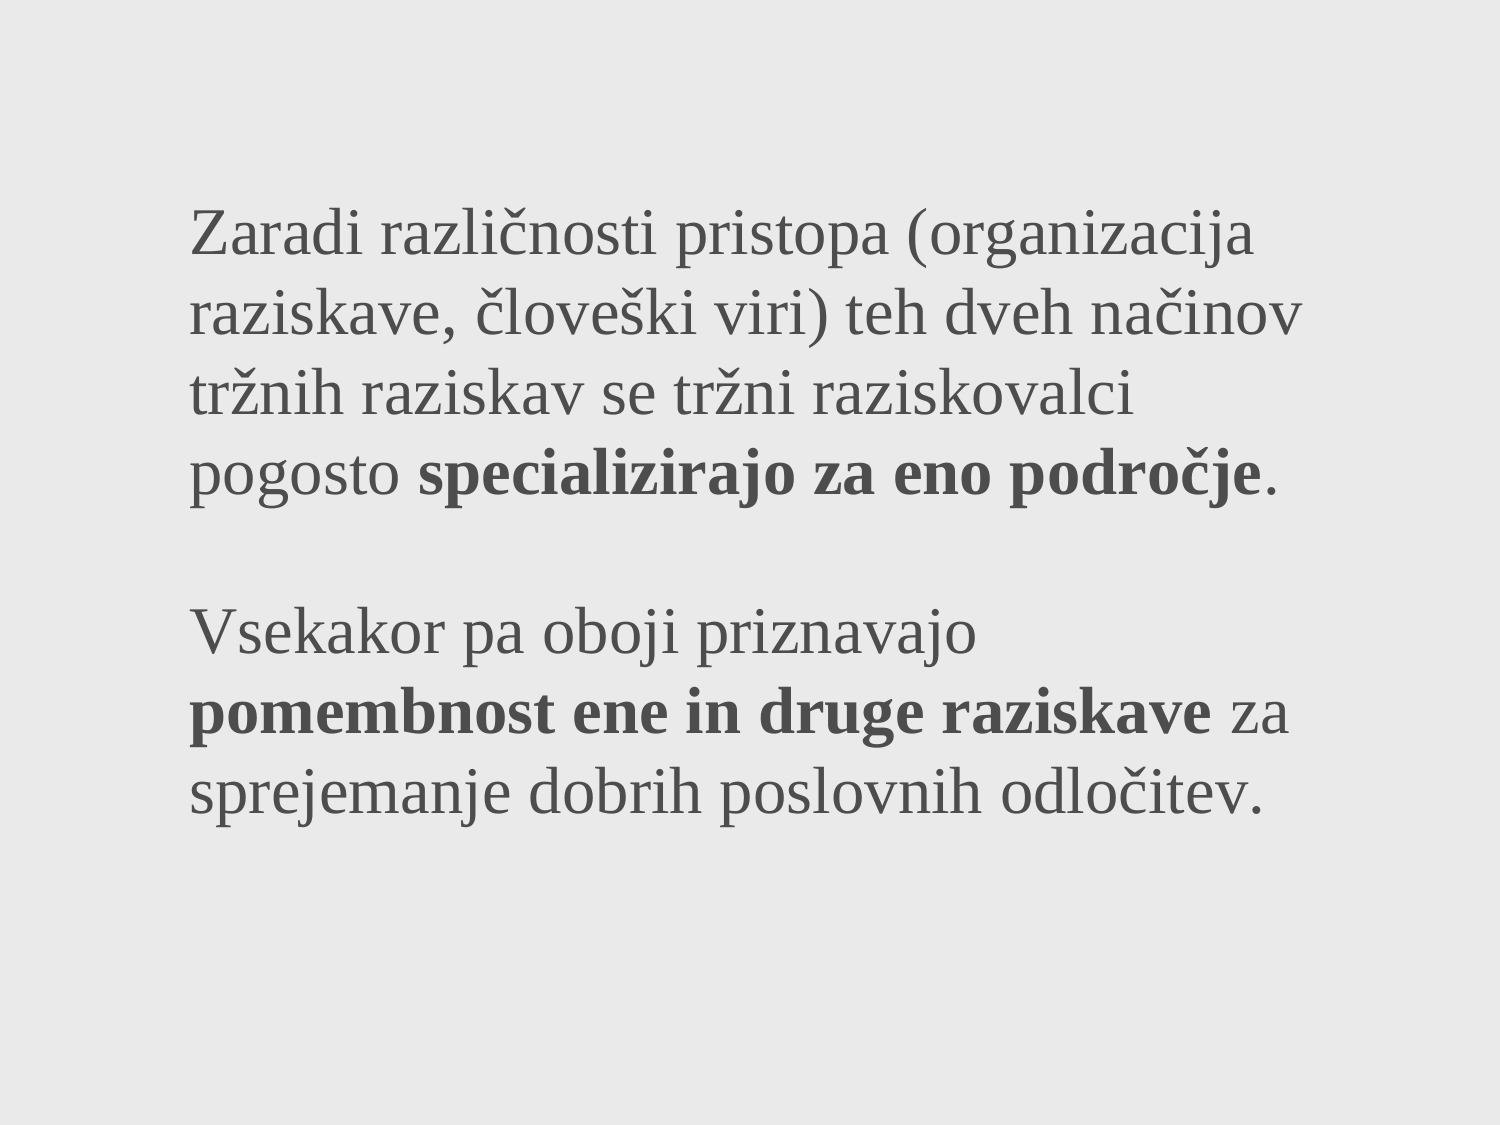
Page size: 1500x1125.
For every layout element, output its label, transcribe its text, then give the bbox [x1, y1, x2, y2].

text_box Zaradi različnosti pristopa (organizacija raziskave, človeški viri) teh dveh načinov tržnih raziskav se tržni raziskovalci pogosto specializirajo za eno področje. Vsekakor pa oboji priznavajo pomembnost ene in druge raziskave za sprejemanje dobrih poslovnih odločitev. [174, 99, 1338, 995]
